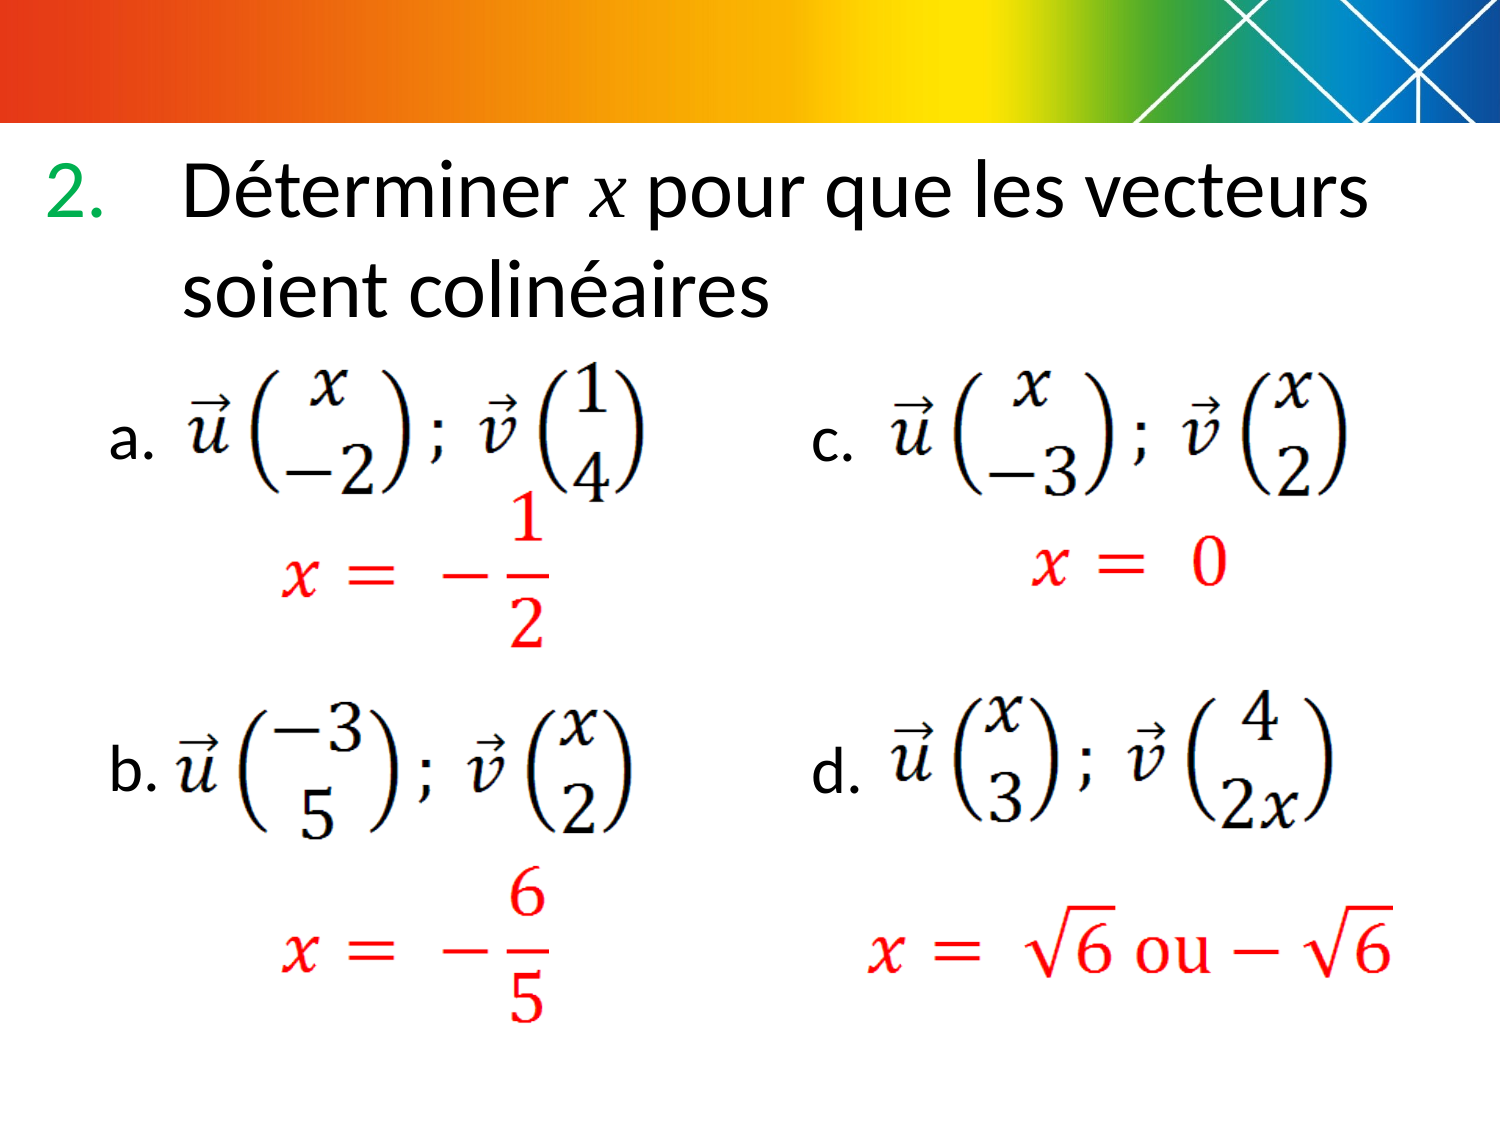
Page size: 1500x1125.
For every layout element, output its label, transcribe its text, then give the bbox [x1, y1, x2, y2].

picture [0, 0, 1359, 123]
picture [1340, 0, 1500, 123]
picture [175, 691, 637, 854]
text_box a. b. [93, 385, 649, 973]
picture [890, 363, 1352, 512]
title Déterminer x pour que les vecteurs soient colinéaires [29, 126, 1500, 342]
picture [1031, 515, 1230, 618]
picture [890, 679, 1338, 843]
picture [867, 890, 1393, 1005]
text_box c. d. [796, 386, 1353, 895]
picture [187, 351, 649, 662]
picture [281, 855, 549, 1039]
